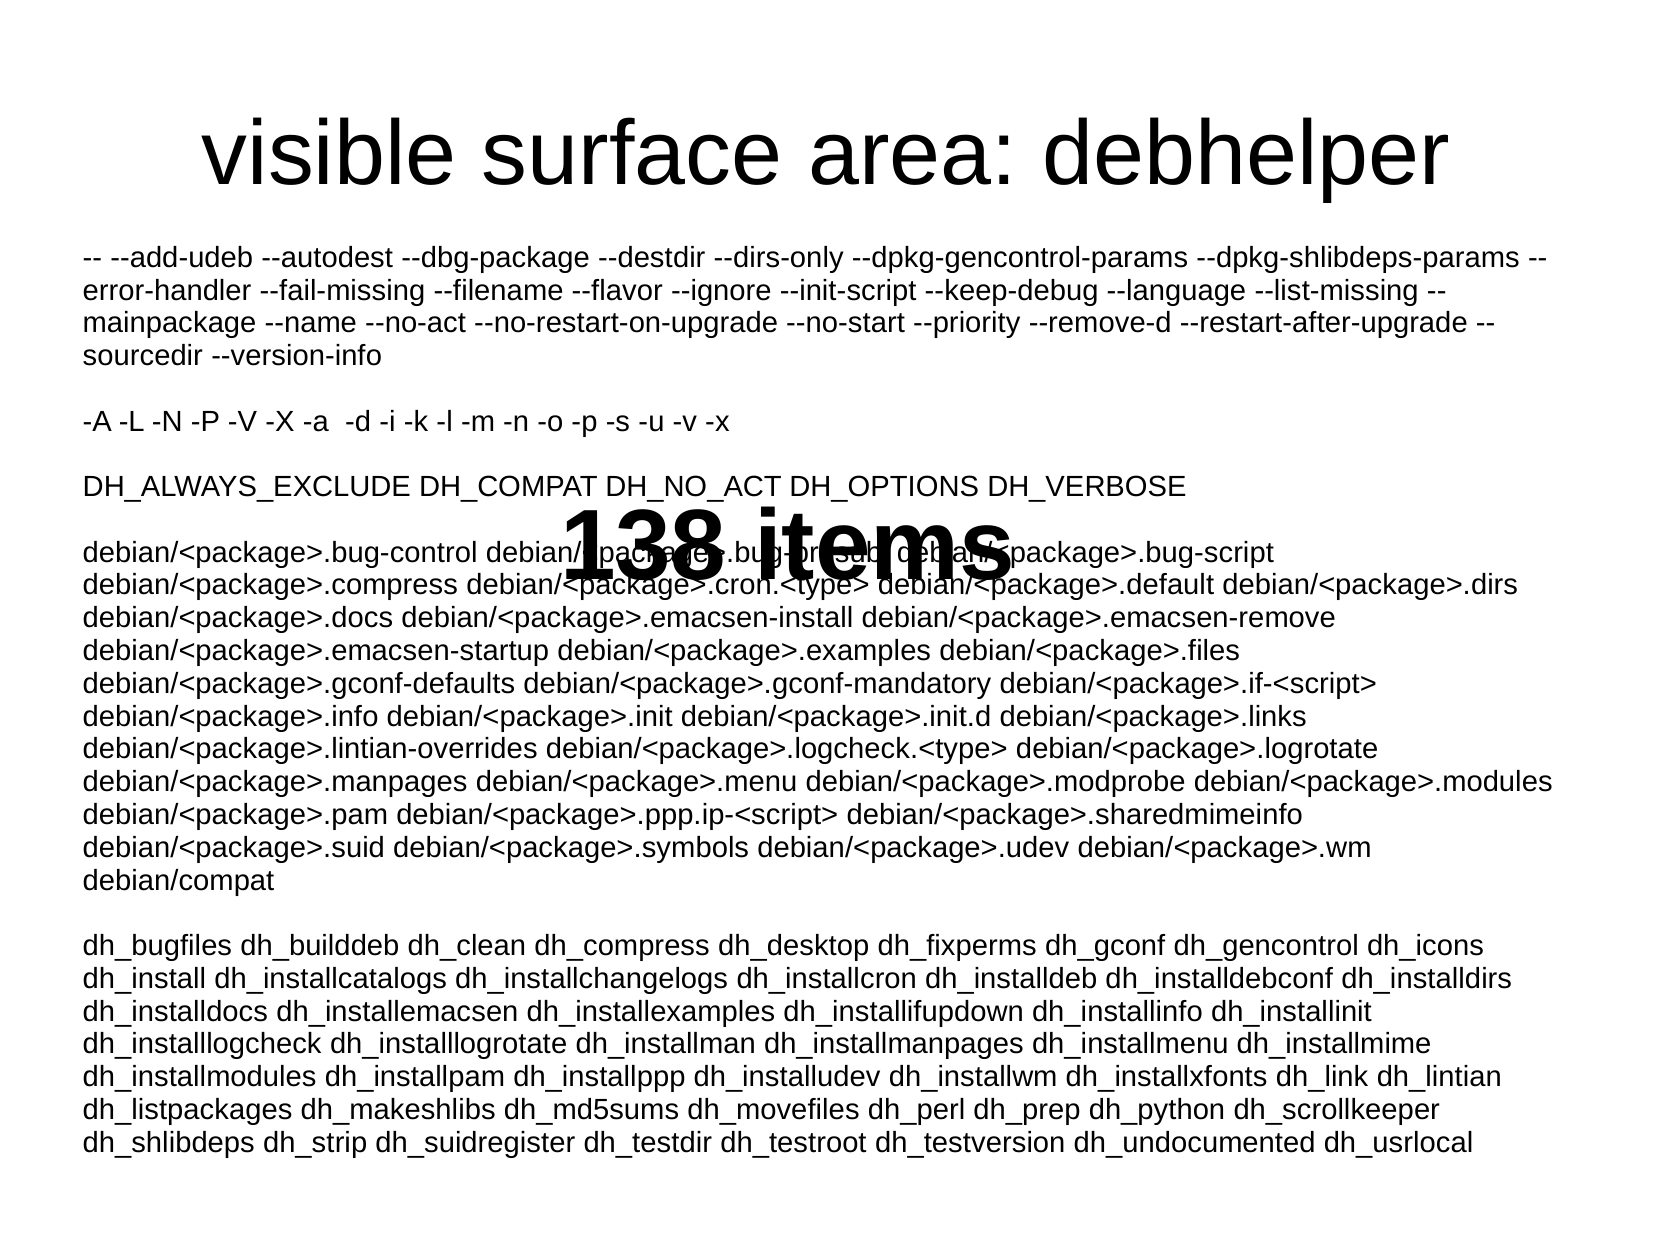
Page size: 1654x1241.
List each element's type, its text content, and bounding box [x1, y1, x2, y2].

subtitle -- --add-udeb --autodest --dbg-package --destdir --dirs-only --dpkg-gencontrol-params --dpkg-shlibdeps-params --error-handler --fail-missing --filename --flavor --ignore --init-script --keep-debug --language --list-missing --mainpackage --name --no-act --no-restart-on-upgrade --no-start --priority --remove-d --restart-after-upgrade --sourcedir --version-info -A -L -N -P -V -X -a -d -i -k -l -m -n -o -p -s -u -v -x DH_ALWAYS_EXCLUDE DH_COMPAT DH_NO_ACT DH_OPTIONS DH_VERBOSE debian/<package>.bug-control debian/<package>.bug-presubj debian/<package>.bug-script debian/<package>.compress debian/<package>.cron.<type> debian/<package>.default debian/<package>.dirs debian/<package>.docs debian/<package>.emacsen-install debian/<package>.emacsen-remove debian/<package>.emacsen-startup debian/<package>.examples debian/<package>.files debian/<package>.gconf-defaults debian/<package>.gconf-mandatory debian/<package>.if-<script> debian/<package>.info debian/<package>.init debian/<package>.init.d debian/<package>.links debian/<package>.lintian-overrides debian/<package>.logcheck.<type> debian/<package>.logrotate debian/<package>.manpages debian/<package>.menu debian/<package>.modprobe debian/<package>.modules debian/<package>.pam debian/<package>.ppp.ip-<script> debian/<package>.sharedmimeinfo debian/<package>.suid debian/<package>.symbols debian/<package>.udev debian/<package>.wm debian/compat dh_bugfiles dh_builddeb dh_clean dh_compress dh_desktop dh_fixperms dh_gconf dh_gencontrol dh_icons dh_install dh_installcatalogs dh_installchangelogs dh_installcron dh_installdeb dh_installdebconf dh_installdirs dh_installdocs dh_installemacsen dh_installexamples dh_installifupdown dh_installinfo dh_installinit dh_installlogcheck dh_installlogrotate dh_installman dh_installmanpages dh_installmenu dh_installmime dh_installmodules dh_installpam dh_installppp dh_installudev dh_installwm dh_installxfonts dh_link dh_lintian dh_listpackages dh_makeshlibs dh_md5sums dh_movefiles dh_perl dh_prep dh_python dh_scrollkeeper dh_shlibdeps dh_strip dh_suidregister dh_testdir dh_testroot dh_testversion dh_undocumented dh_usrlocal [82, 240, 1571, 1159]
text_box 138 items [545, 481, 1088, 775]
title visible surface area: debhelper [82, 56, 1571, 240]
